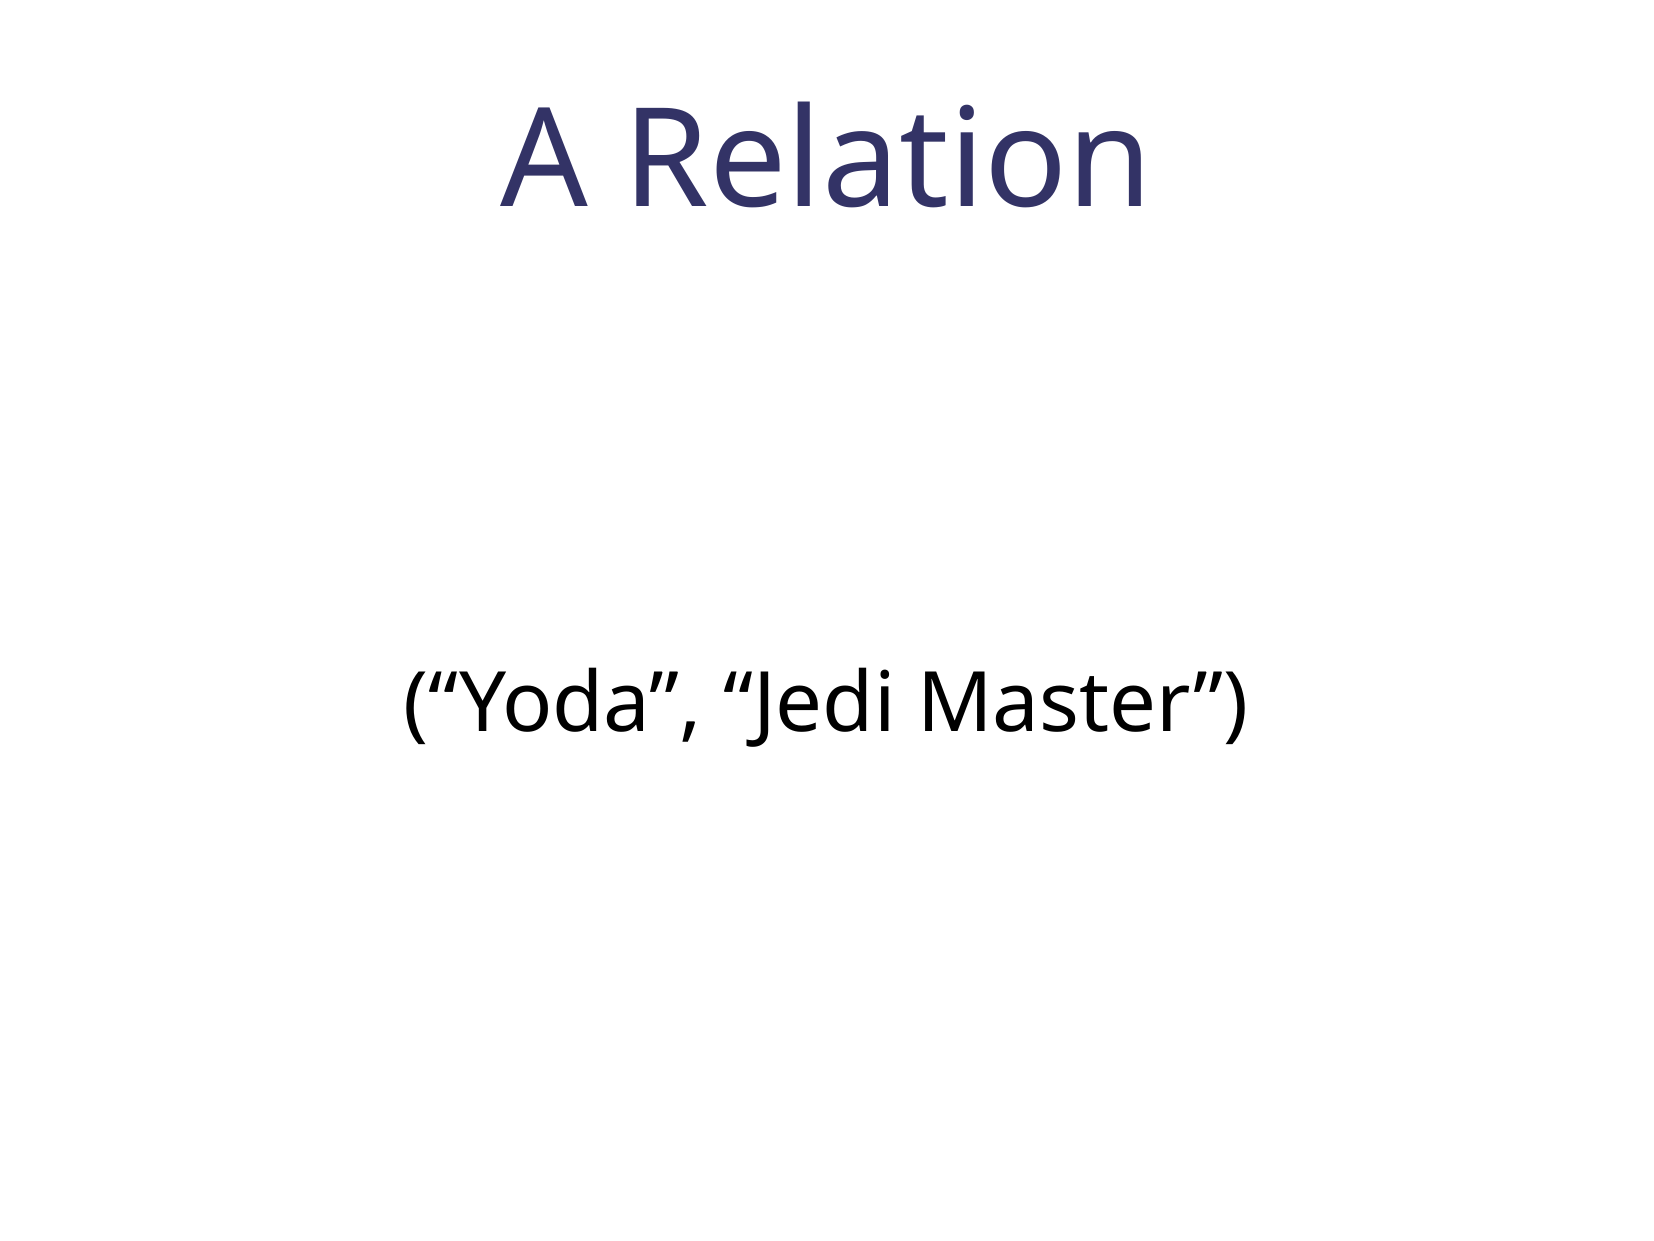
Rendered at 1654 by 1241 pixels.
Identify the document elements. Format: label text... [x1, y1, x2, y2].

subtitle (“Yoda”, “Jedi Master”) [82, 297, 1571, 1102]
title A Relation [82, 56, 1571, 250]
